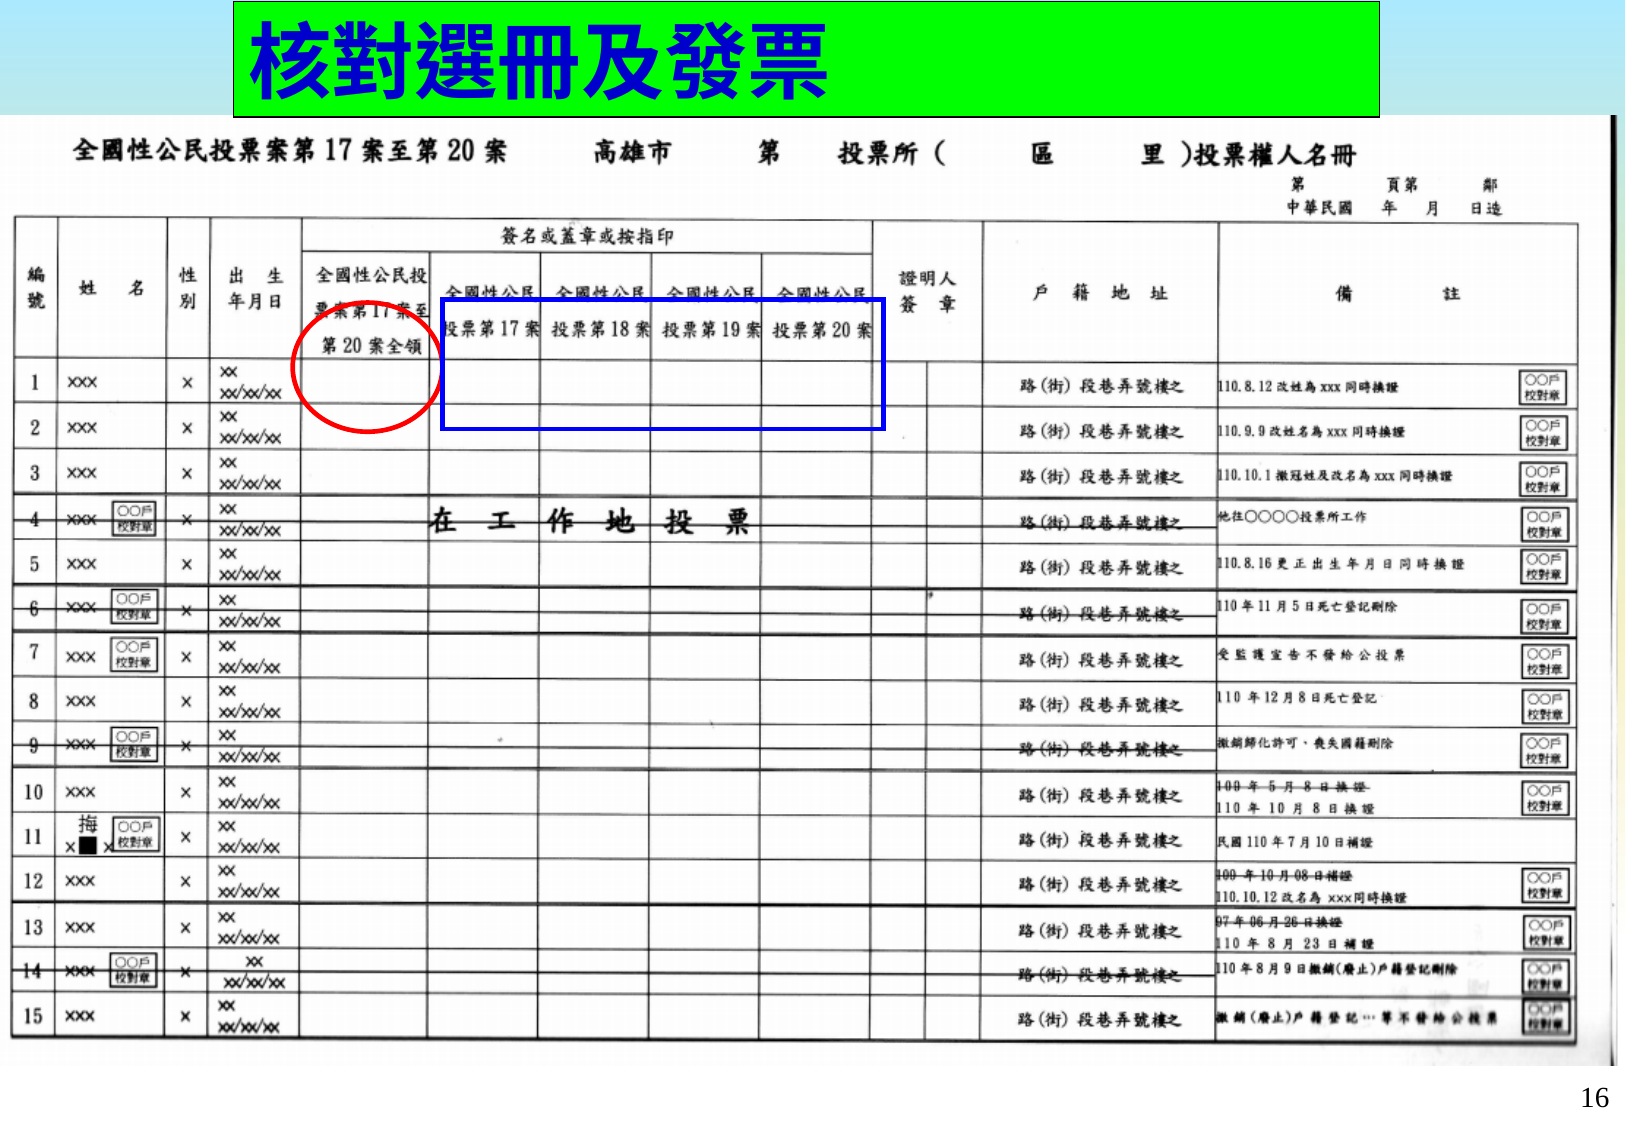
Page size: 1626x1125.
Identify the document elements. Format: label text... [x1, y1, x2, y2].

picture [0, 0, 1626, 1125]
text_box 16 [1285, 1070, 1625, 1125]
text_box 核對選冊及發票 [233, 1, 1380, 117]
